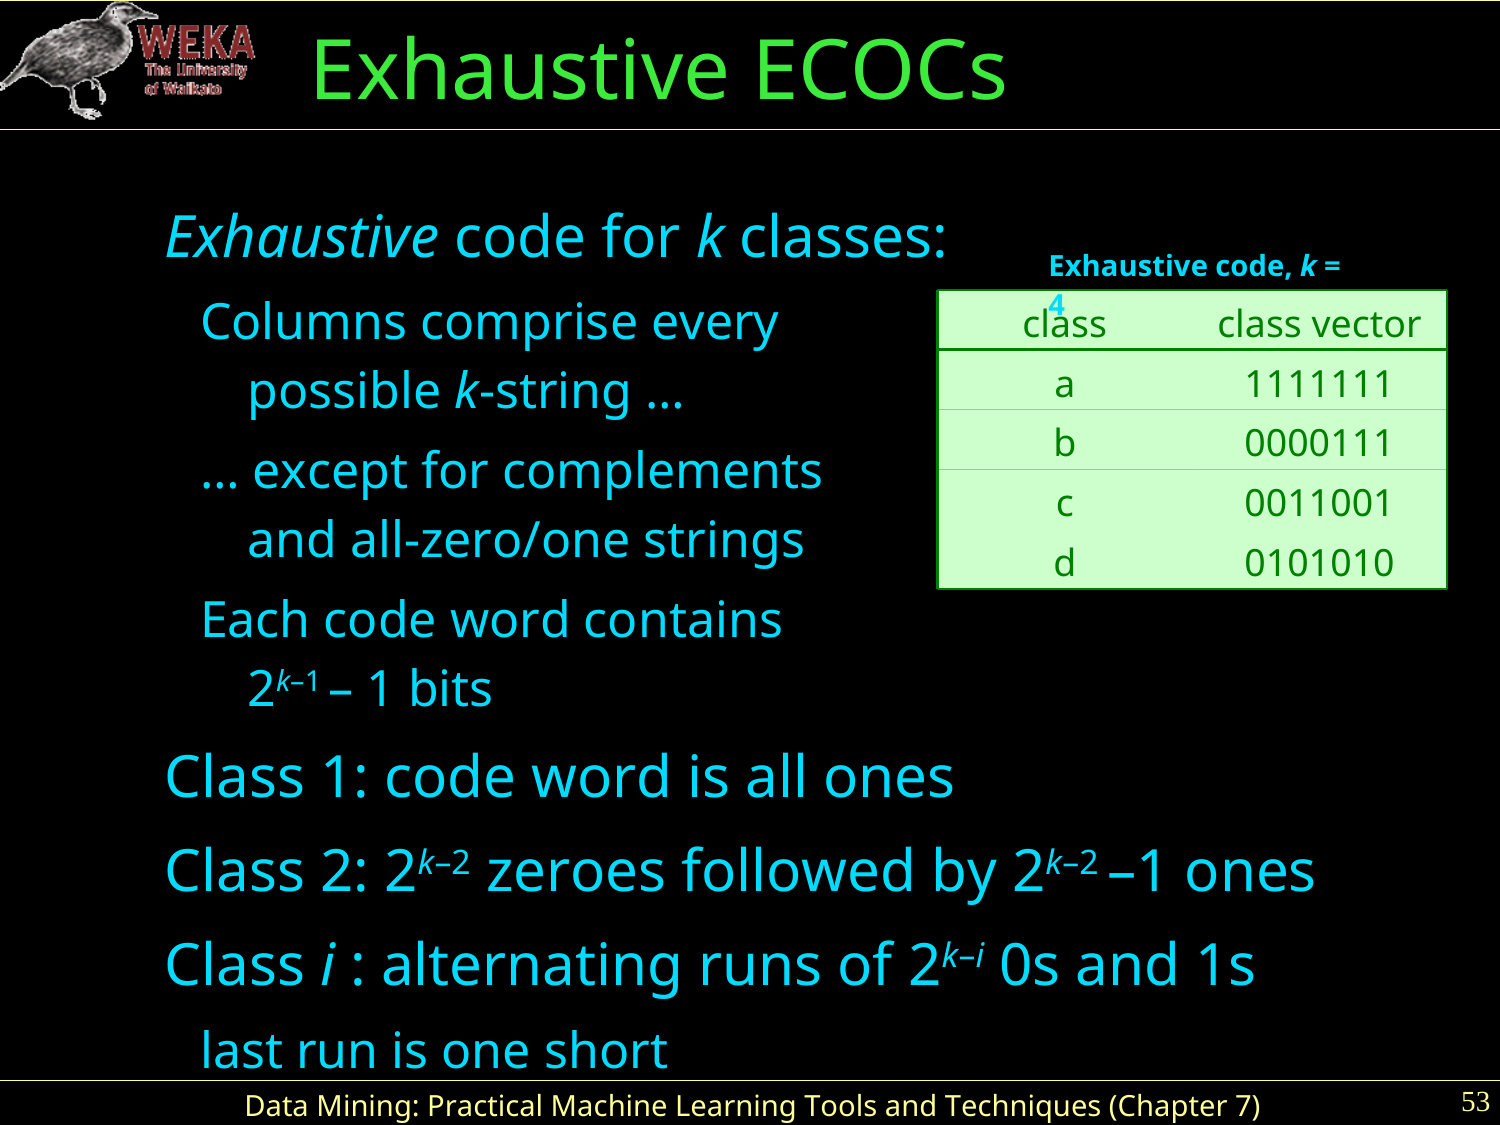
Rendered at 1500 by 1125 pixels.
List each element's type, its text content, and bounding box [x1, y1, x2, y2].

text_box c [939, 470, 1193, 530]
text_box 1111111 [1193, 351, 1446, 410]
title Exhaustive ECOCs [295, 0, 1500, 148]
picture [0, 1, 266, 129]
text_box d [939, 530, 1193, 588]
text_box 0011001 [1193, 470, 1446, 530]
text_box 0101010 [1193, 530, 1446, 588]
text_box class [939, 291, 1193, 348]
text_box a [939, 351, 1193, 410]
text_box Exhaustive code for k classes: Columns comprise every possible k-string … … except for complements and all-zero/one strings Each code word contains 2k–1 – 1 bits Class 1: code word is all ones Class 2: 2k–2 zeroes followed by 2k–2 –1 ones Class i : alternating runs of 2k–i 0s and 1s last run is one short [149, 187, 1388, 963]
text_box 0000111 [1193, 410, 1446, 470]
text_box Exhaustive code, k = 4 [1033, 237, 1363, 288]
text_box b [939, 410, 1193, 470]
text_box class vector [1193, 291, 1446, 348]
